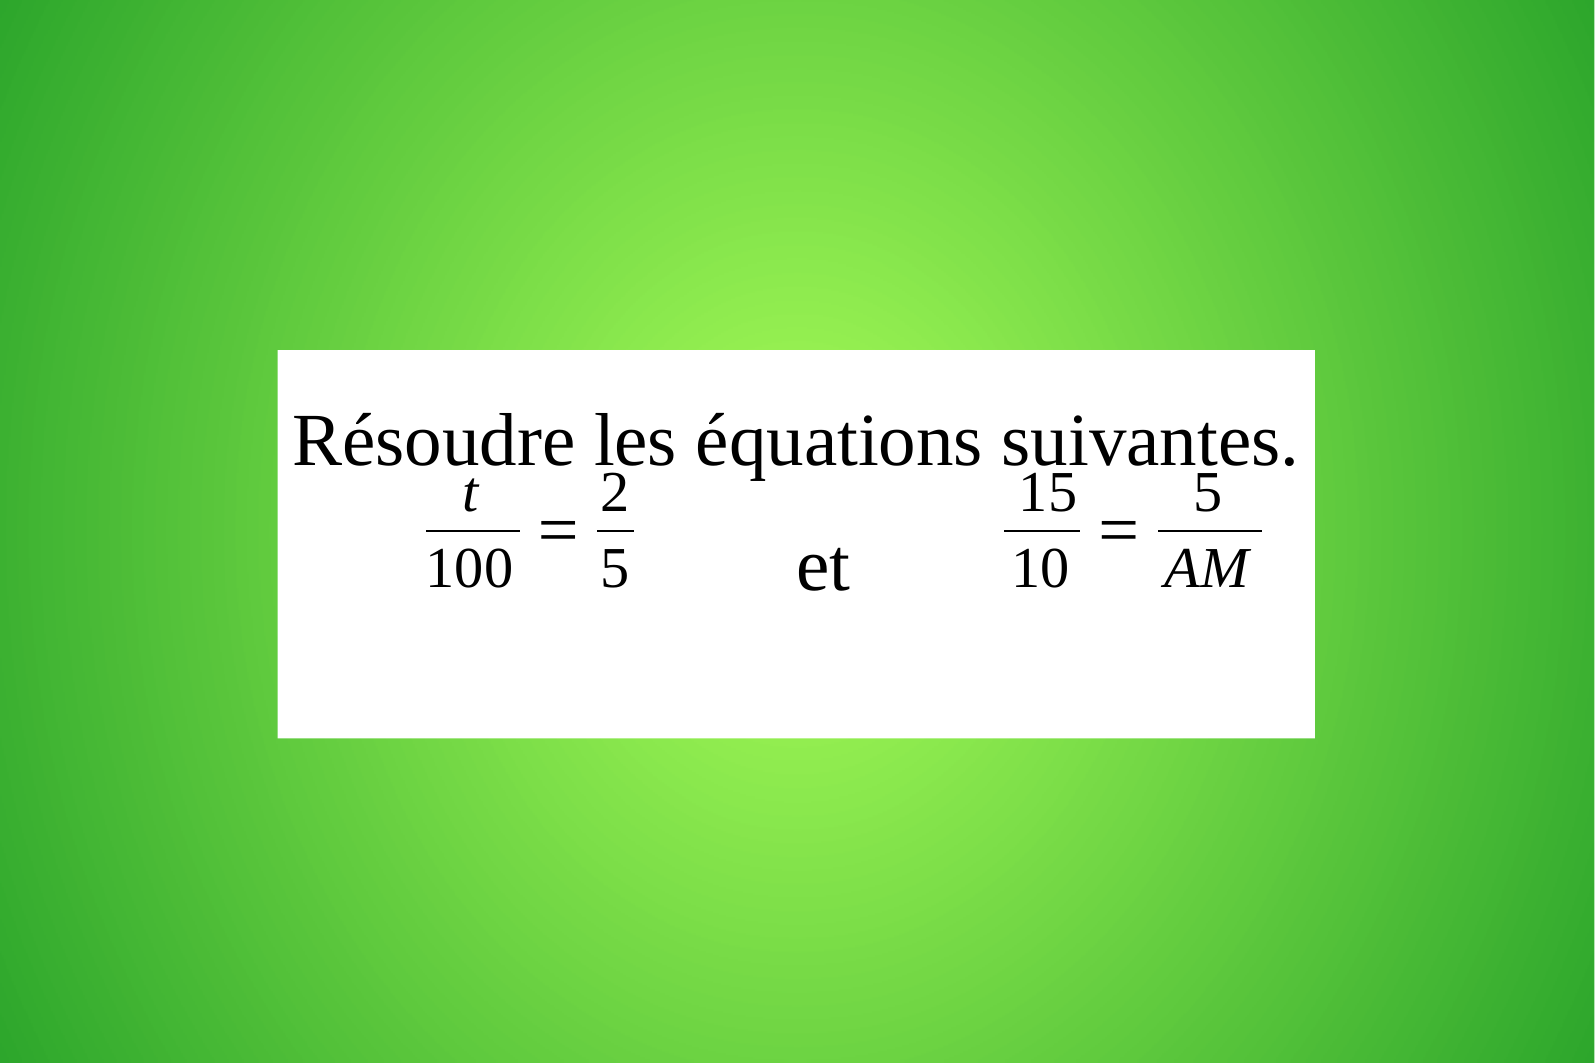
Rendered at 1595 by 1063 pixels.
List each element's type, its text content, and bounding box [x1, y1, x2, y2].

chart [407, 460, 650, 602]
chart [986, 460, 1278, 602]
picture [0, 0, 1595, 1063]
text_box Résoudre les équations suivantes. et [277, 350, 1315, 697]
